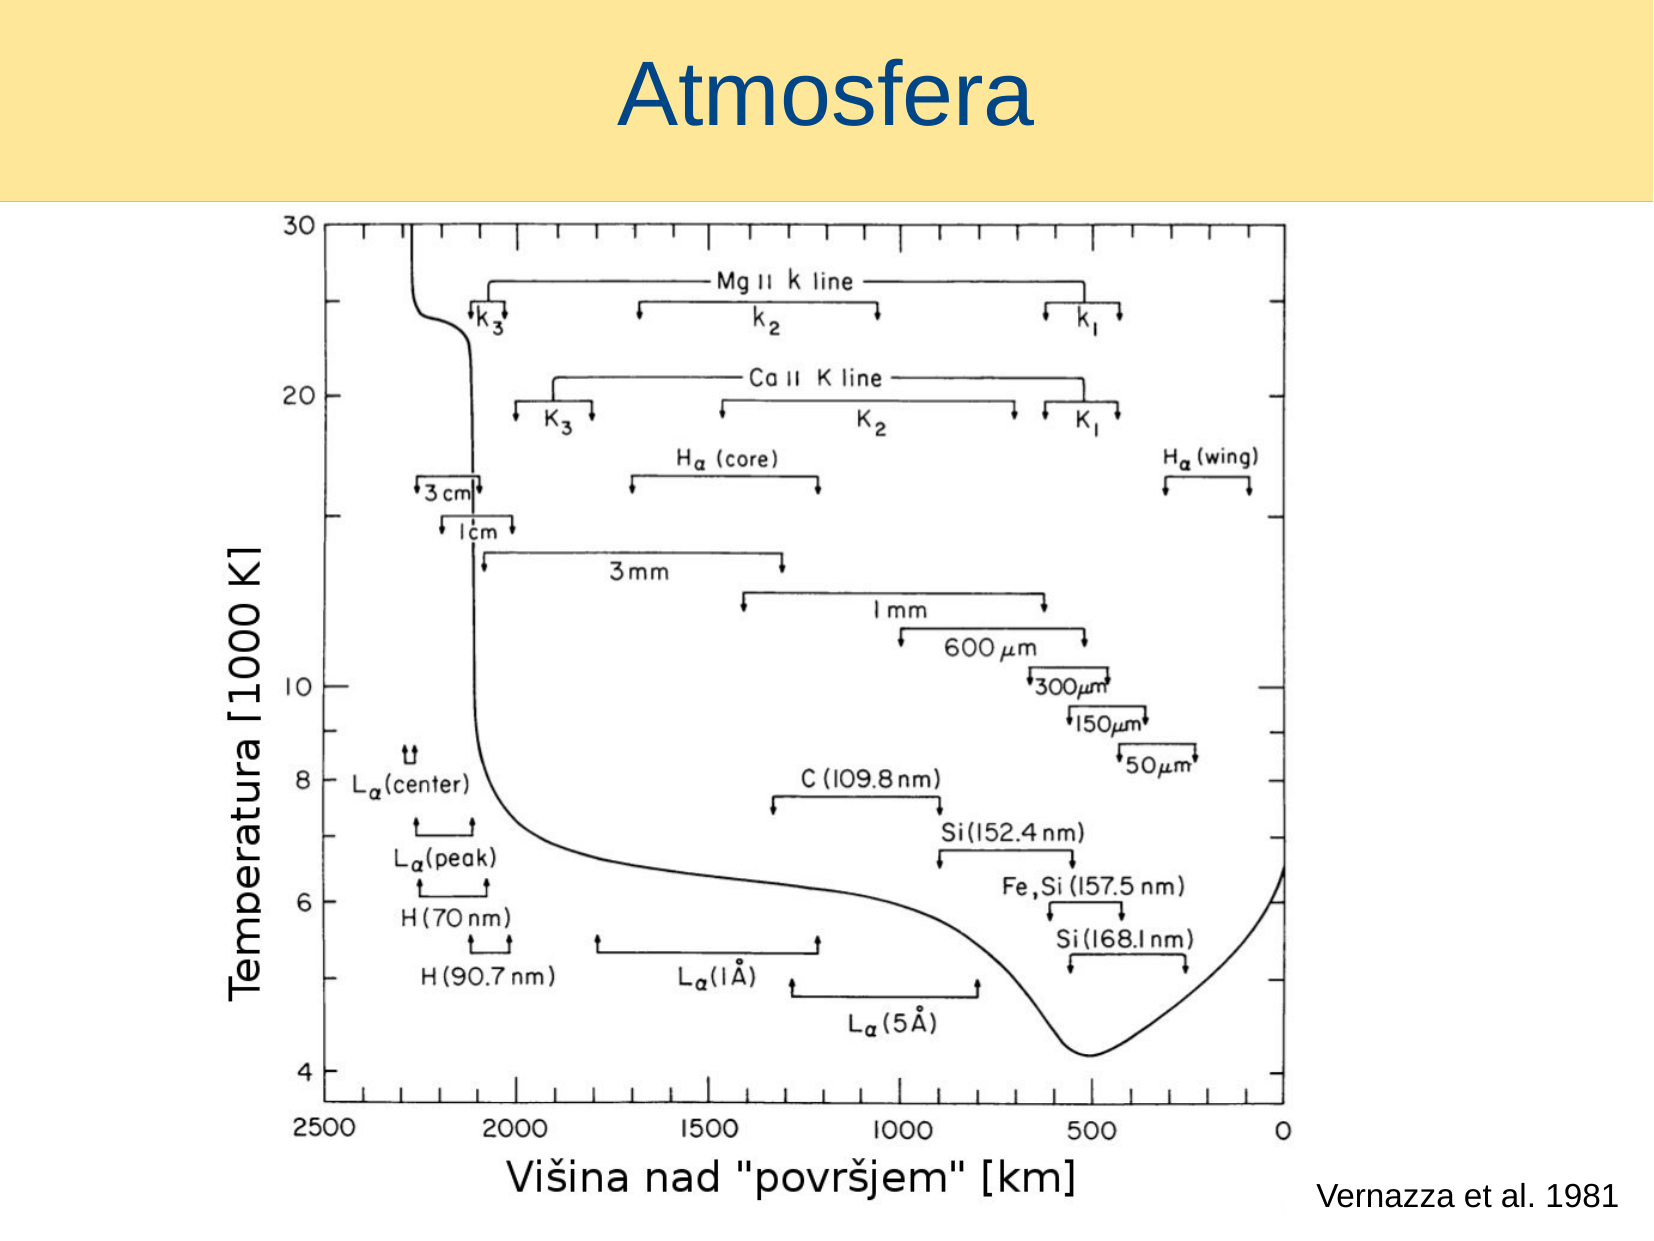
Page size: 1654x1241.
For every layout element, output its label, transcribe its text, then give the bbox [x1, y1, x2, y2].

text_box [0, 0, 1653, 202]
title Atmosfera [82, 0, 1571, 198]
text_box Vernazza et al. 1981 [1302, 1170, 1636, 1222]
picture [164, 209, 1302, 1241]
